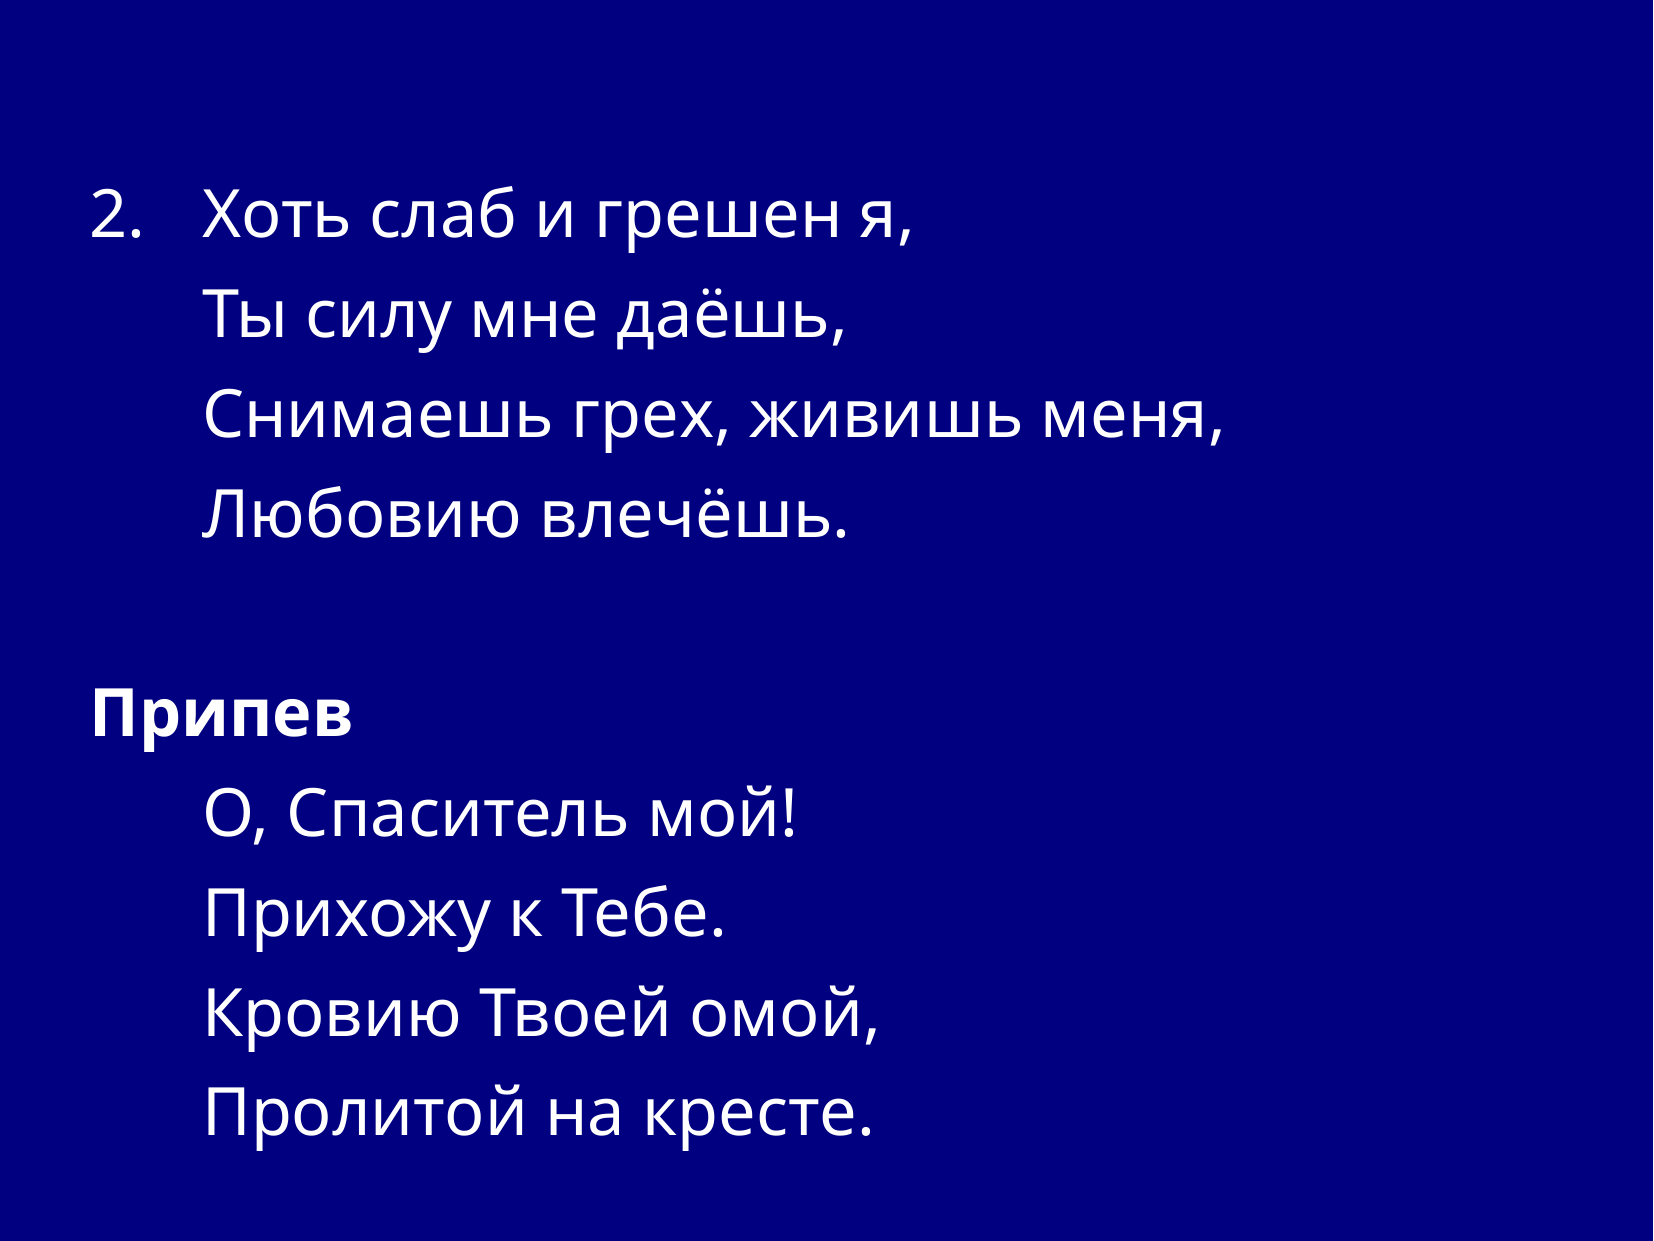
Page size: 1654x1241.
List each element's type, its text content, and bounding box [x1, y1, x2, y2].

text_box 2. Хоть слаб и грешен я, Ты силу мне даёшь, Снимаешь грех, живишь меня, Любовию влечёшь. Припев О, Спаситель мой! Прихожу к Тебе. Кровию Твоей омой, Пролитой на кресте. [75, 150, 1576, 1163]
